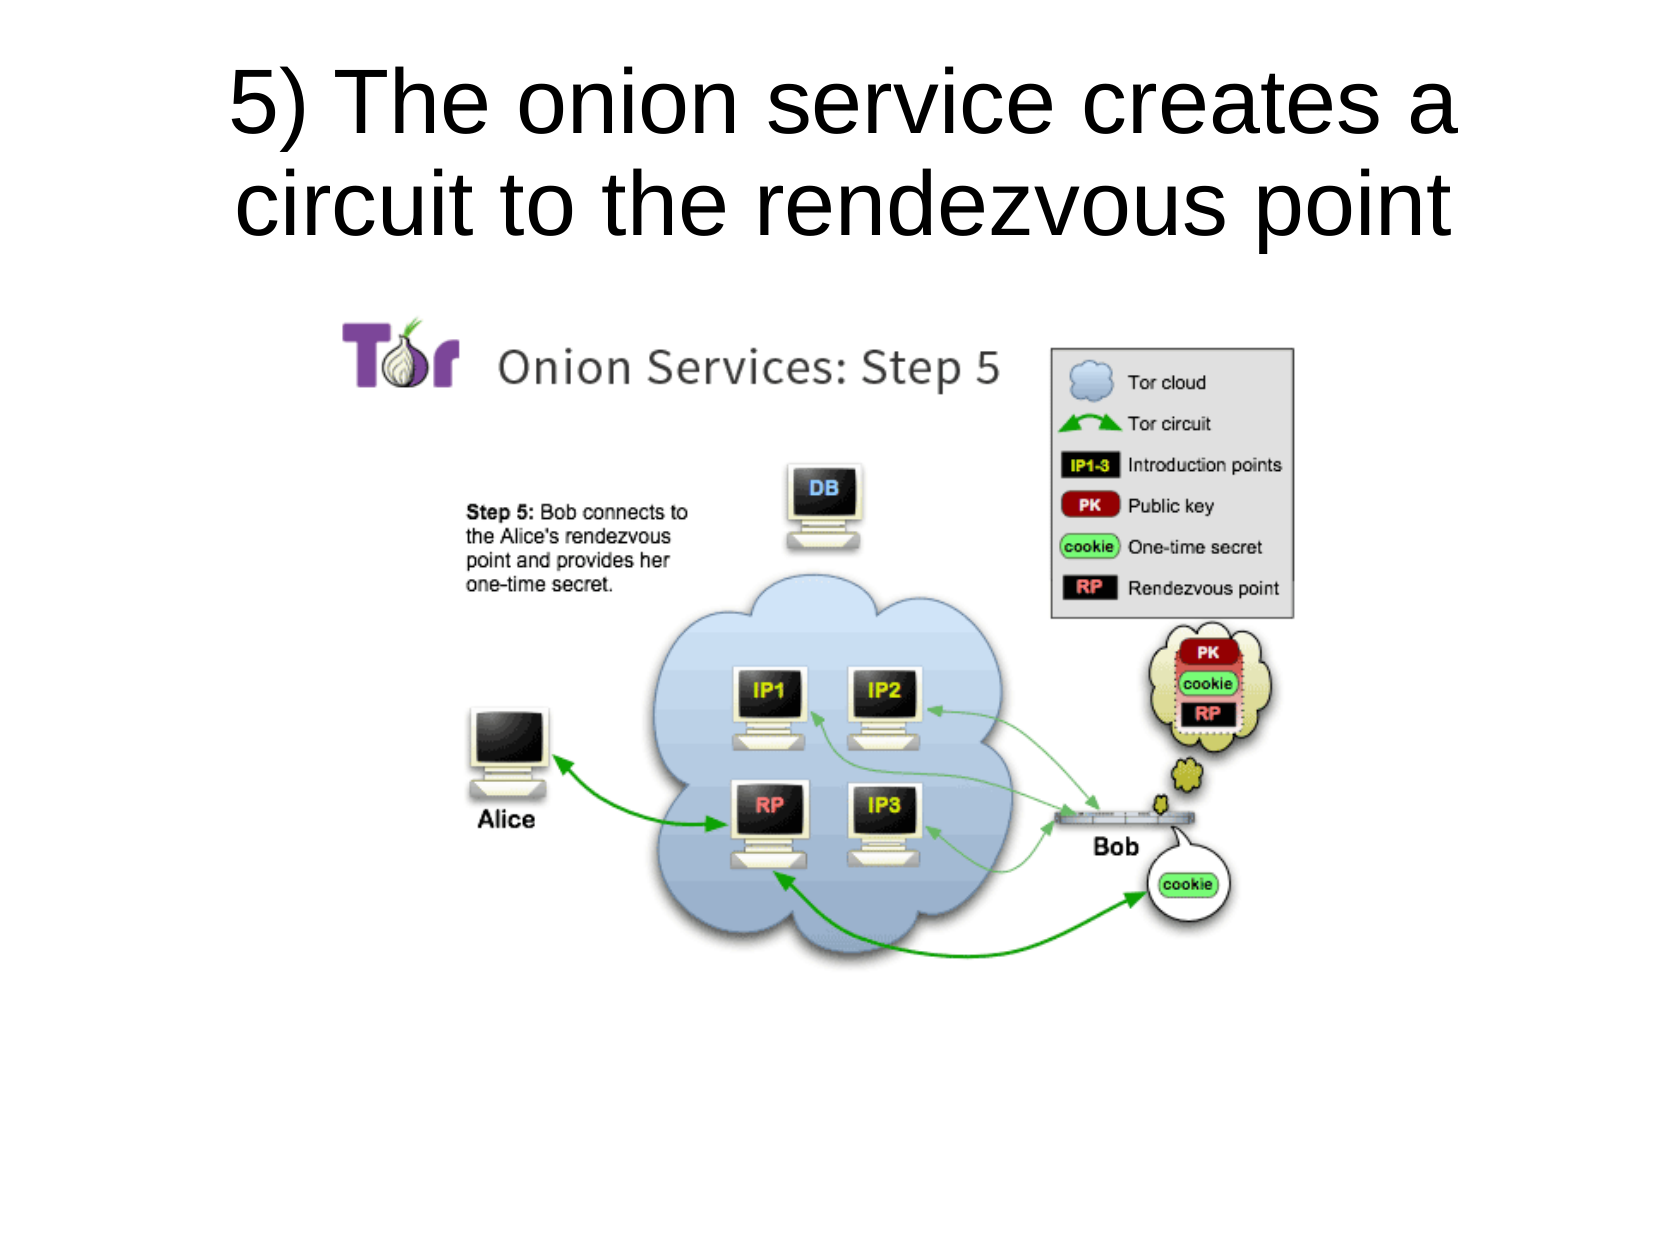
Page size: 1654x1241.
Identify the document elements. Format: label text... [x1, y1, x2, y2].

title 5) The onion service creates a circuit to the rendezvous point [82, 49, 1571, 257]
picture [312, 290, 1341, 1010]
